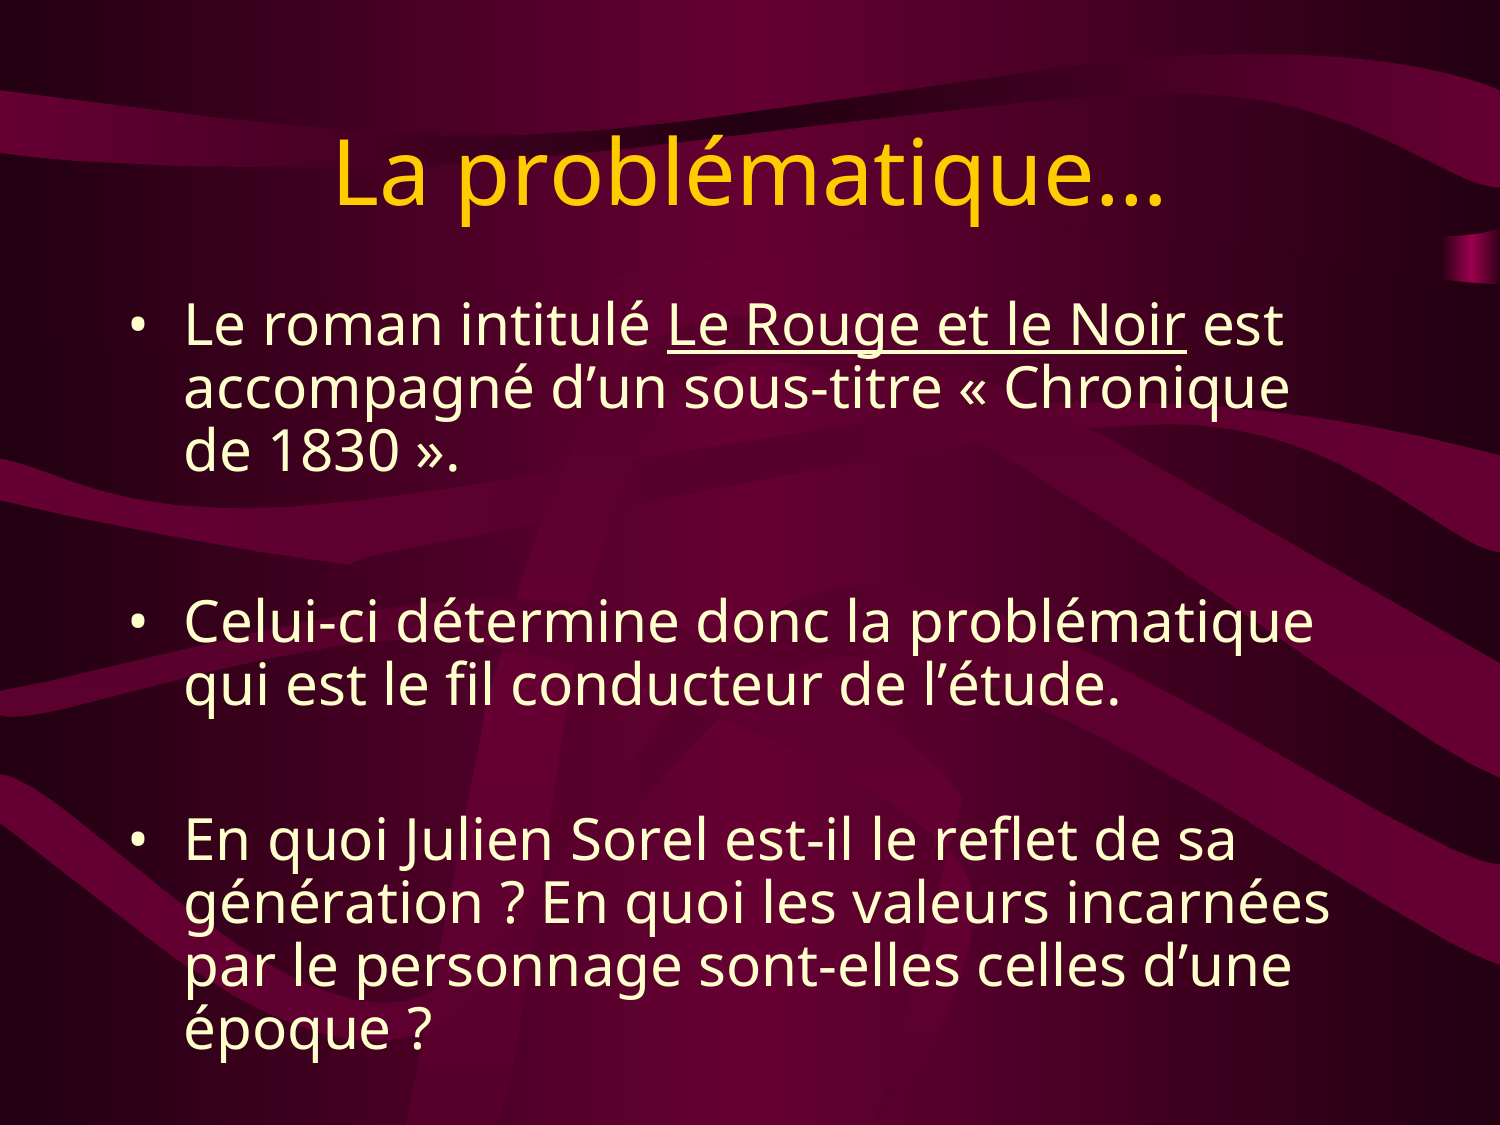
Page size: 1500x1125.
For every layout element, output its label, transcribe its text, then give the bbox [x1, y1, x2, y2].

list Le roman intitulé Le Rouge et le Noir est accompagné d’un sous-titre « Chronique de 1830 ». Celui-ci détermine donc la problématique qui est le fil conducteur de l’étude. En quoi Julien Sorel est-il le reflet de sa génération ? En quoi les valeurs incarnées par le personnage sont-elles celles d’une époque ? [112, 287, 1388, 1073]
title La problématique… [112, 74, 1388, 263]
